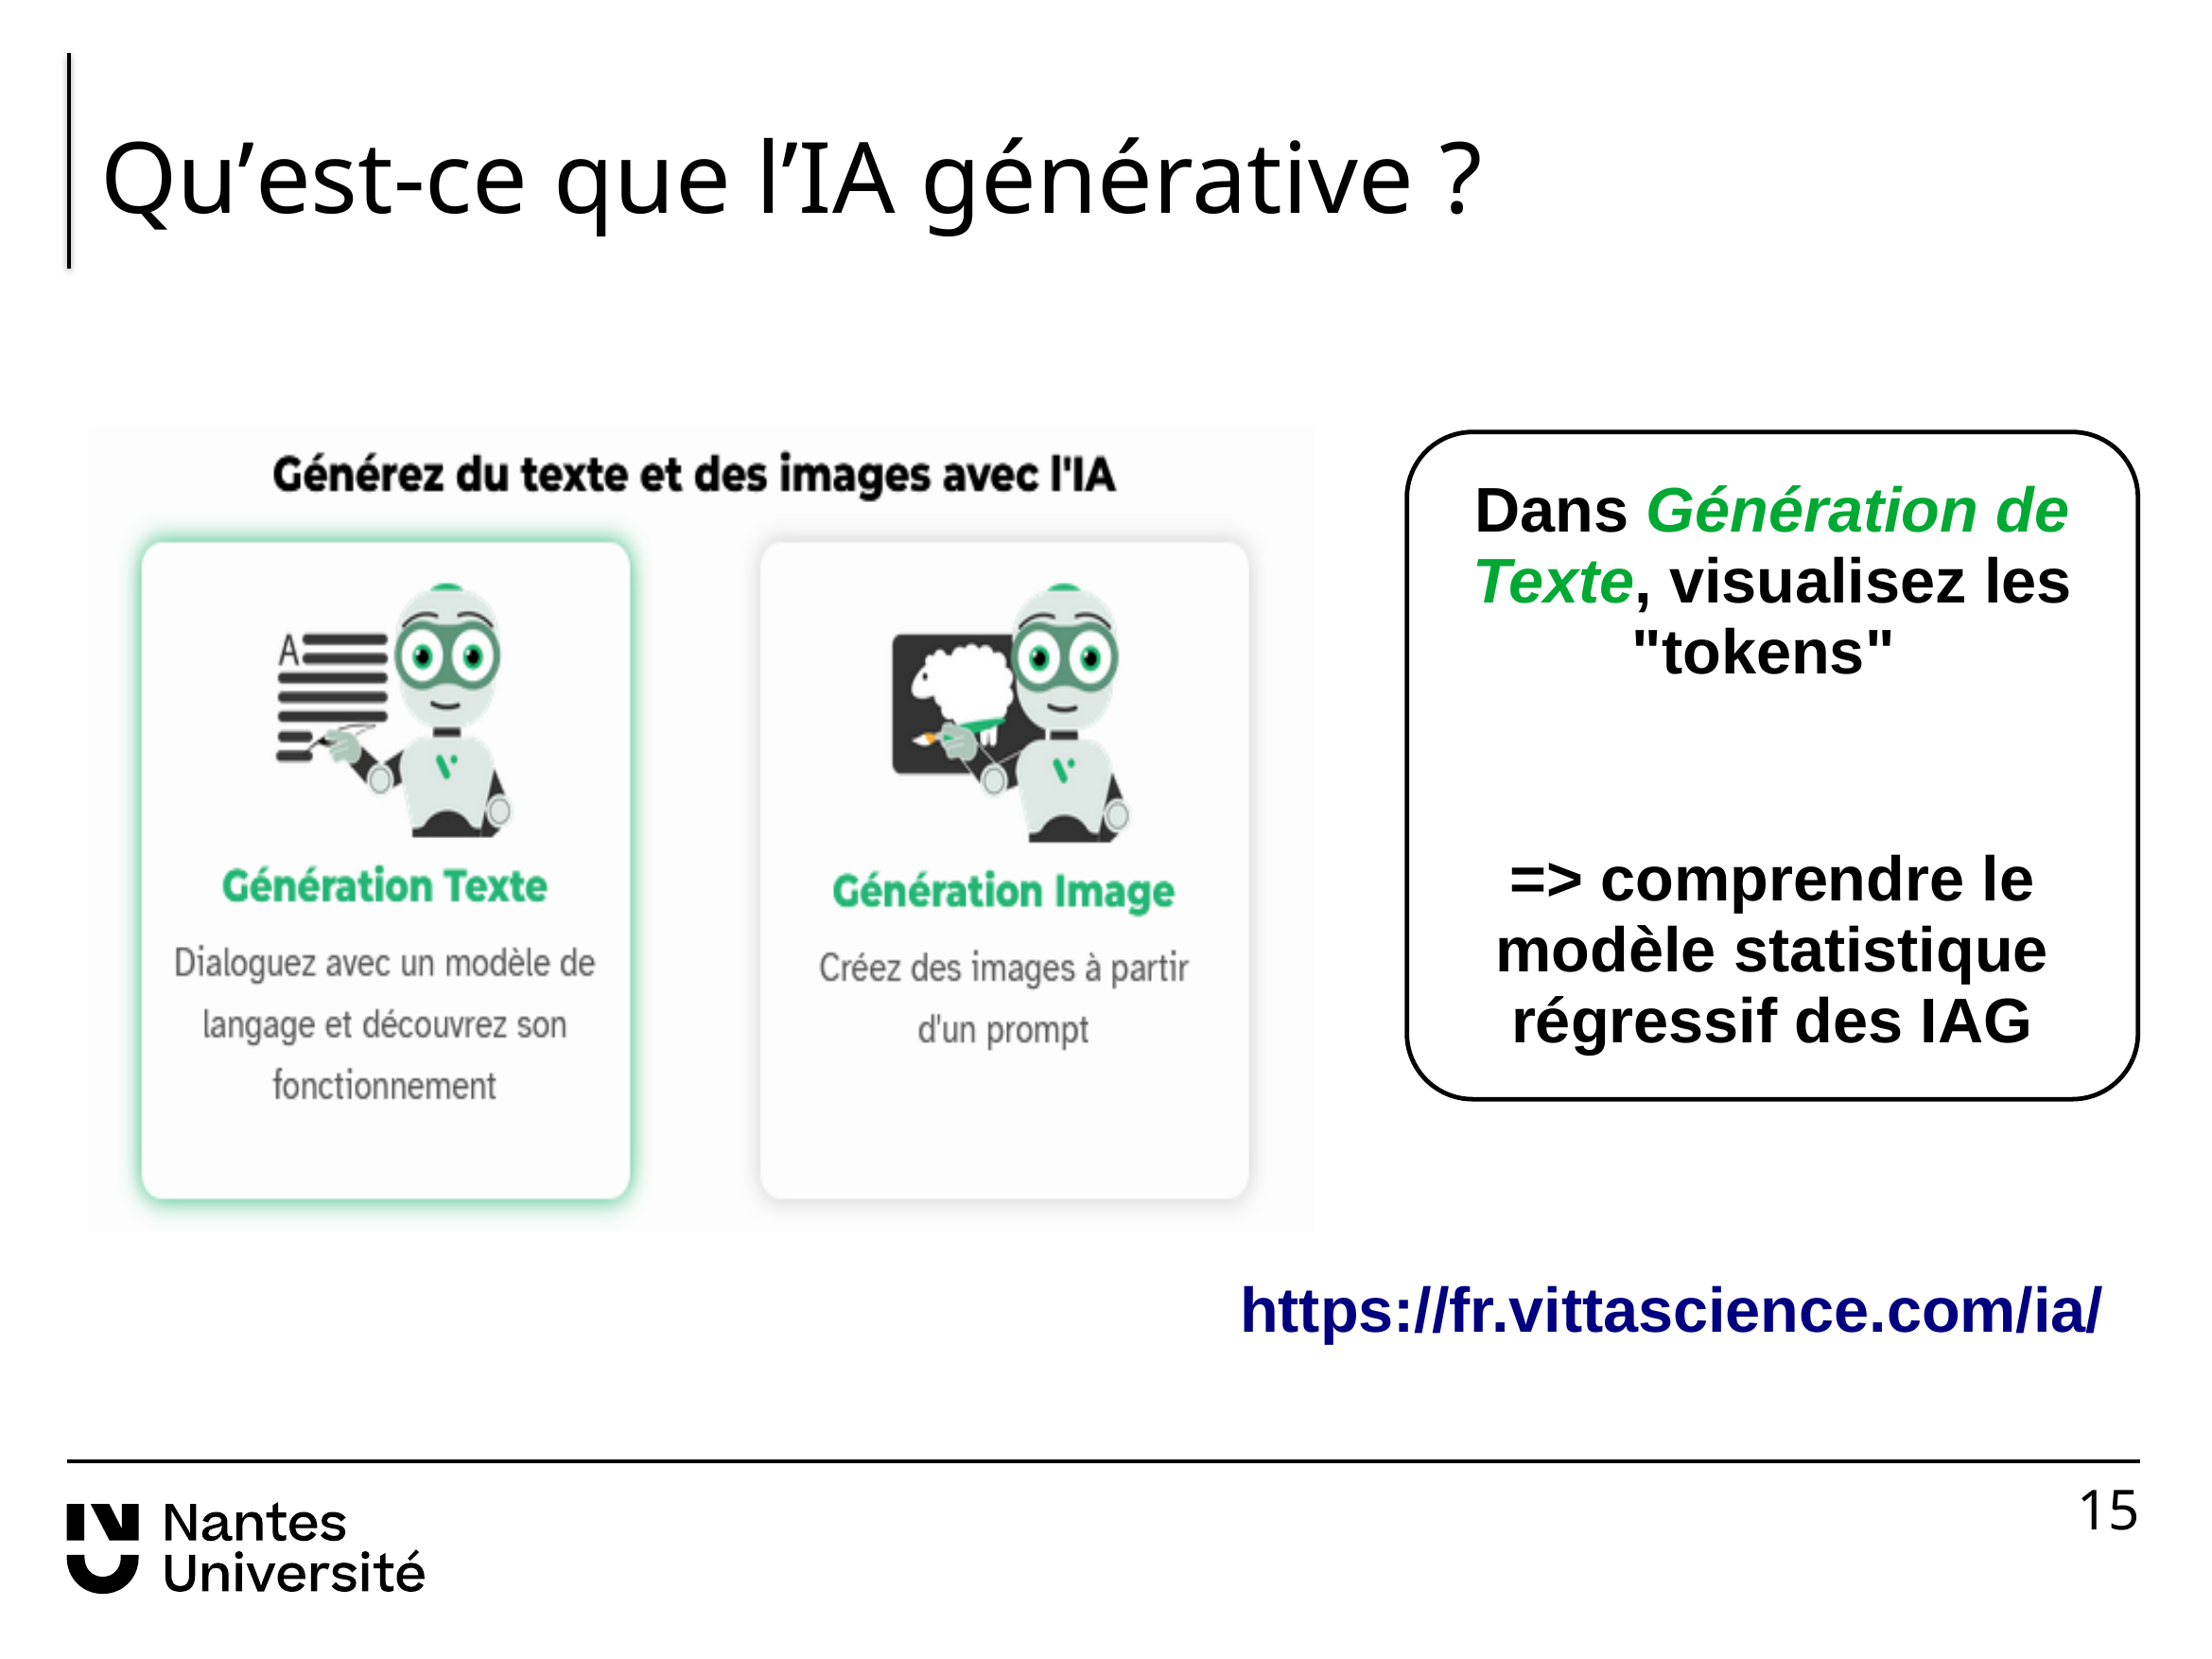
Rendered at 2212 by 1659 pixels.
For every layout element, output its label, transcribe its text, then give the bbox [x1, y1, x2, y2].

slide_number <numéro> [1815, 1478, 2140, 1546]
picture [88, 428, 1315, 1232]
title Quʼest-ce que lʼIA générative ? [100, 106, 2023, 256]
text_box Dans Génération de Texte, visualisez les "tokens" => comprendre le modèle statistique régressif des IAG [1406, 431, 2138, 1100]
text_box https://fr.vittascience.com/ia/ [1226, 1267, 2121, 1358]
